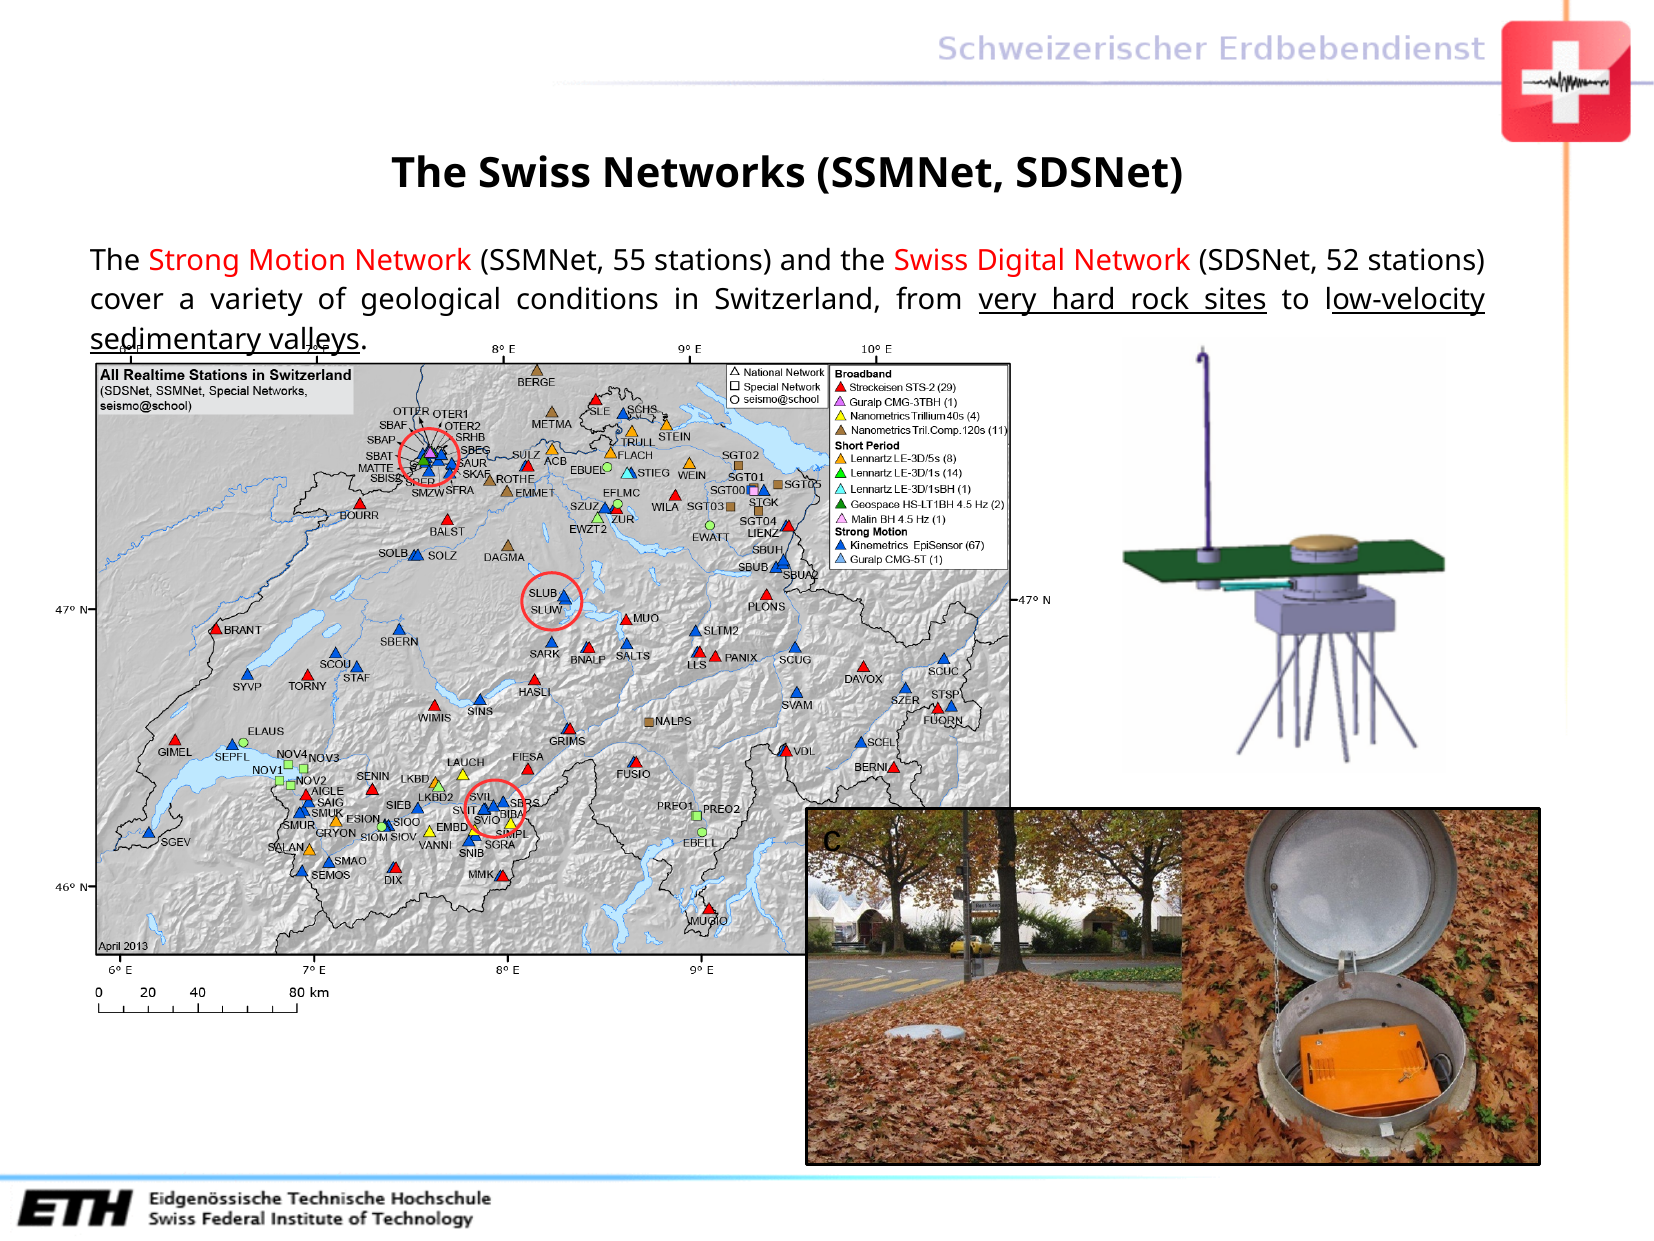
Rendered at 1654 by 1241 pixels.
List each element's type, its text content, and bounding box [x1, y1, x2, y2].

picture [0, 0, 1654, 1241]
text_box The Swiss Networks (SSMNet, SDSNet) The Strong Motion Network (SSMNet, 55 stations) and the Swiss Digital Network (SDSNet, 52 stations) cover a variety of geological conditions in Switzerland, from very hard rock sites to low-velocity sedimentary valleys. [75, 135, 1501, 313]
